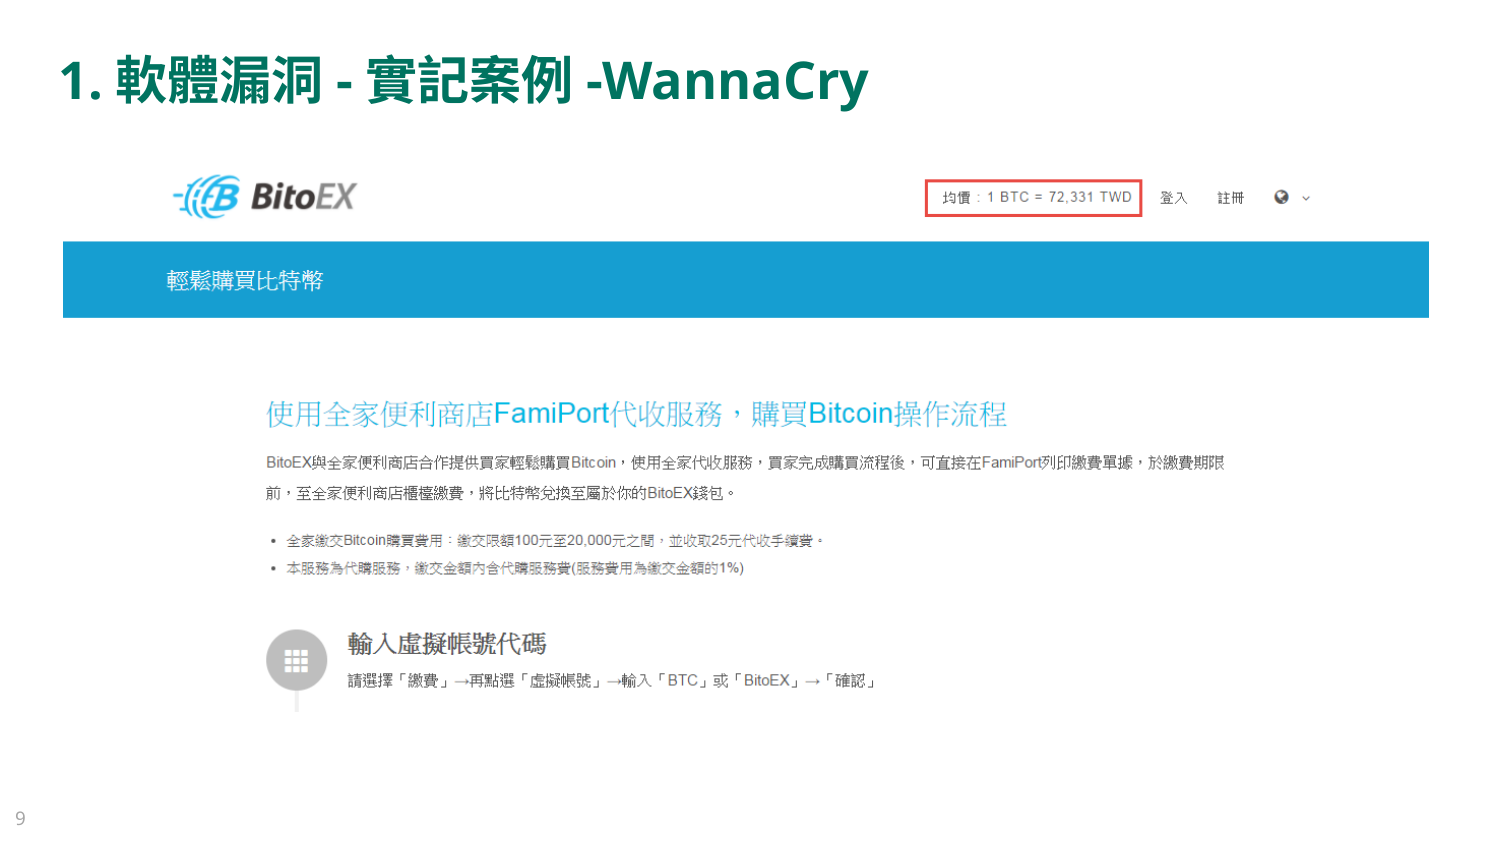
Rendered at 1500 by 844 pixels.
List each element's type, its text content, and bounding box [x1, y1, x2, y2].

picture [63, 161, 1429, 712]
title 1.軟體漏洞-實記案例-WannaCry [58, 48, 1442, 162]
slide_number 9 [15, 806, 61, 831]
